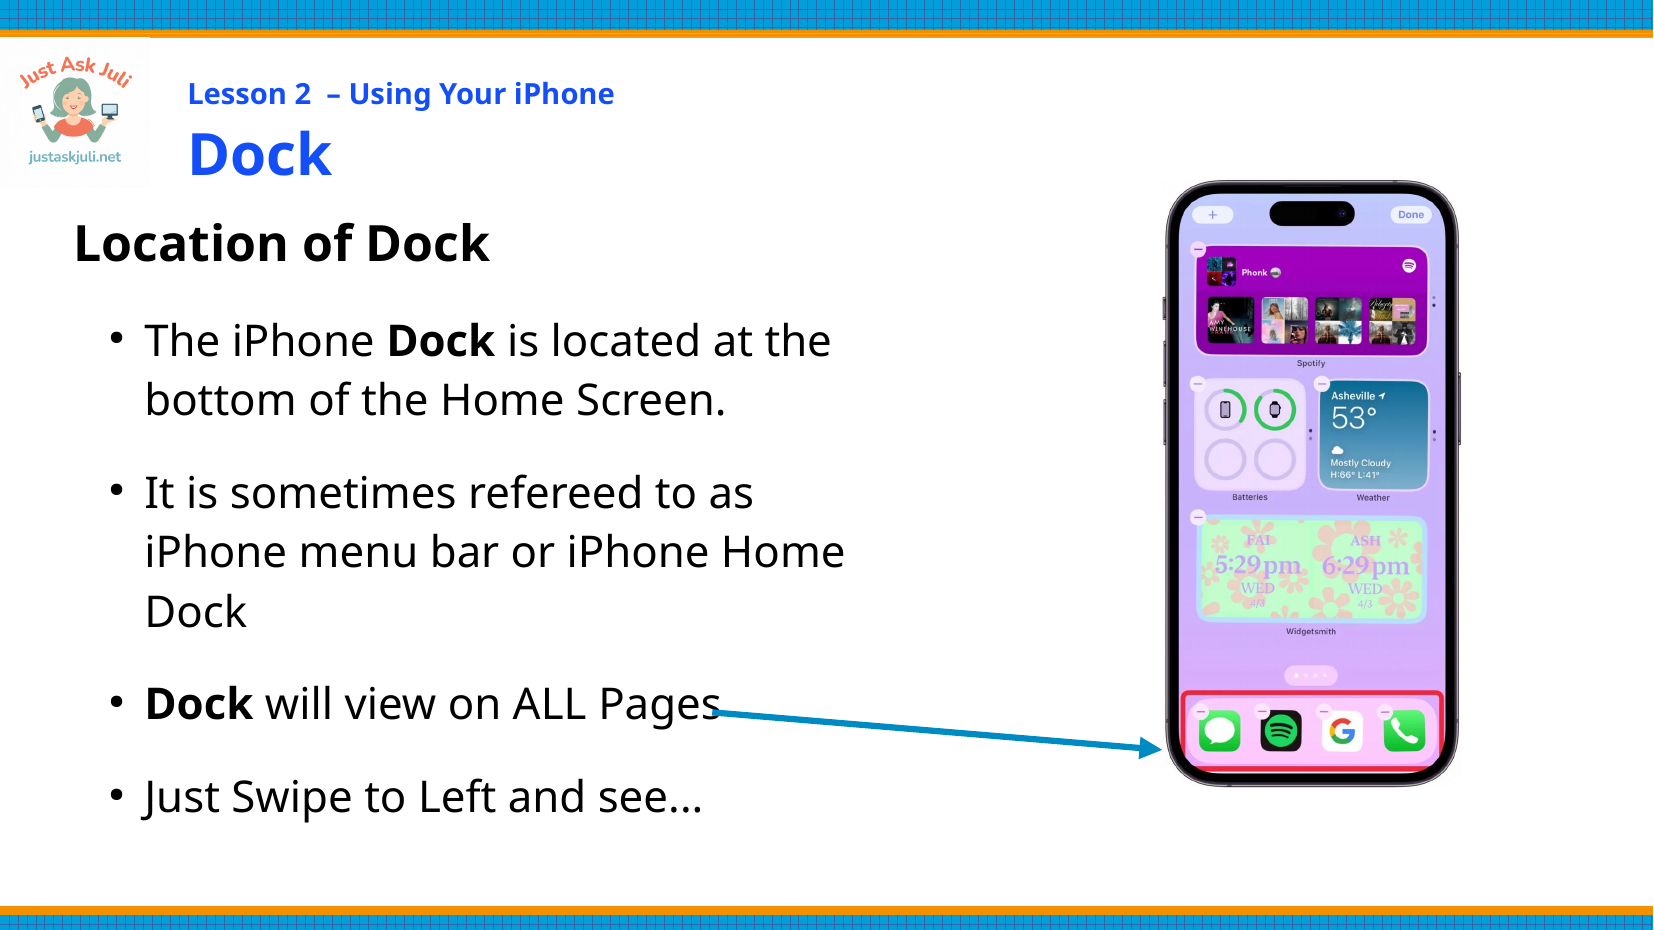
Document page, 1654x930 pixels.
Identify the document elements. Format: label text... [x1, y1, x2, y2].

text_box Lesson 2 – Using Your iPhone Dock [187, 67, 780, 199]
text_box Location of Dock The iPhone Dock is located at the bottom of the Home Screen. It is sometimes refereed to as iPhone menu bar or iPhone Home Dock Dock will view on ALL Pages Just Swipe to Left and see... [73, 207, 863, 825]
picture [1162, 179, 1462, 788]
picture [0, 37, 150, 188]
